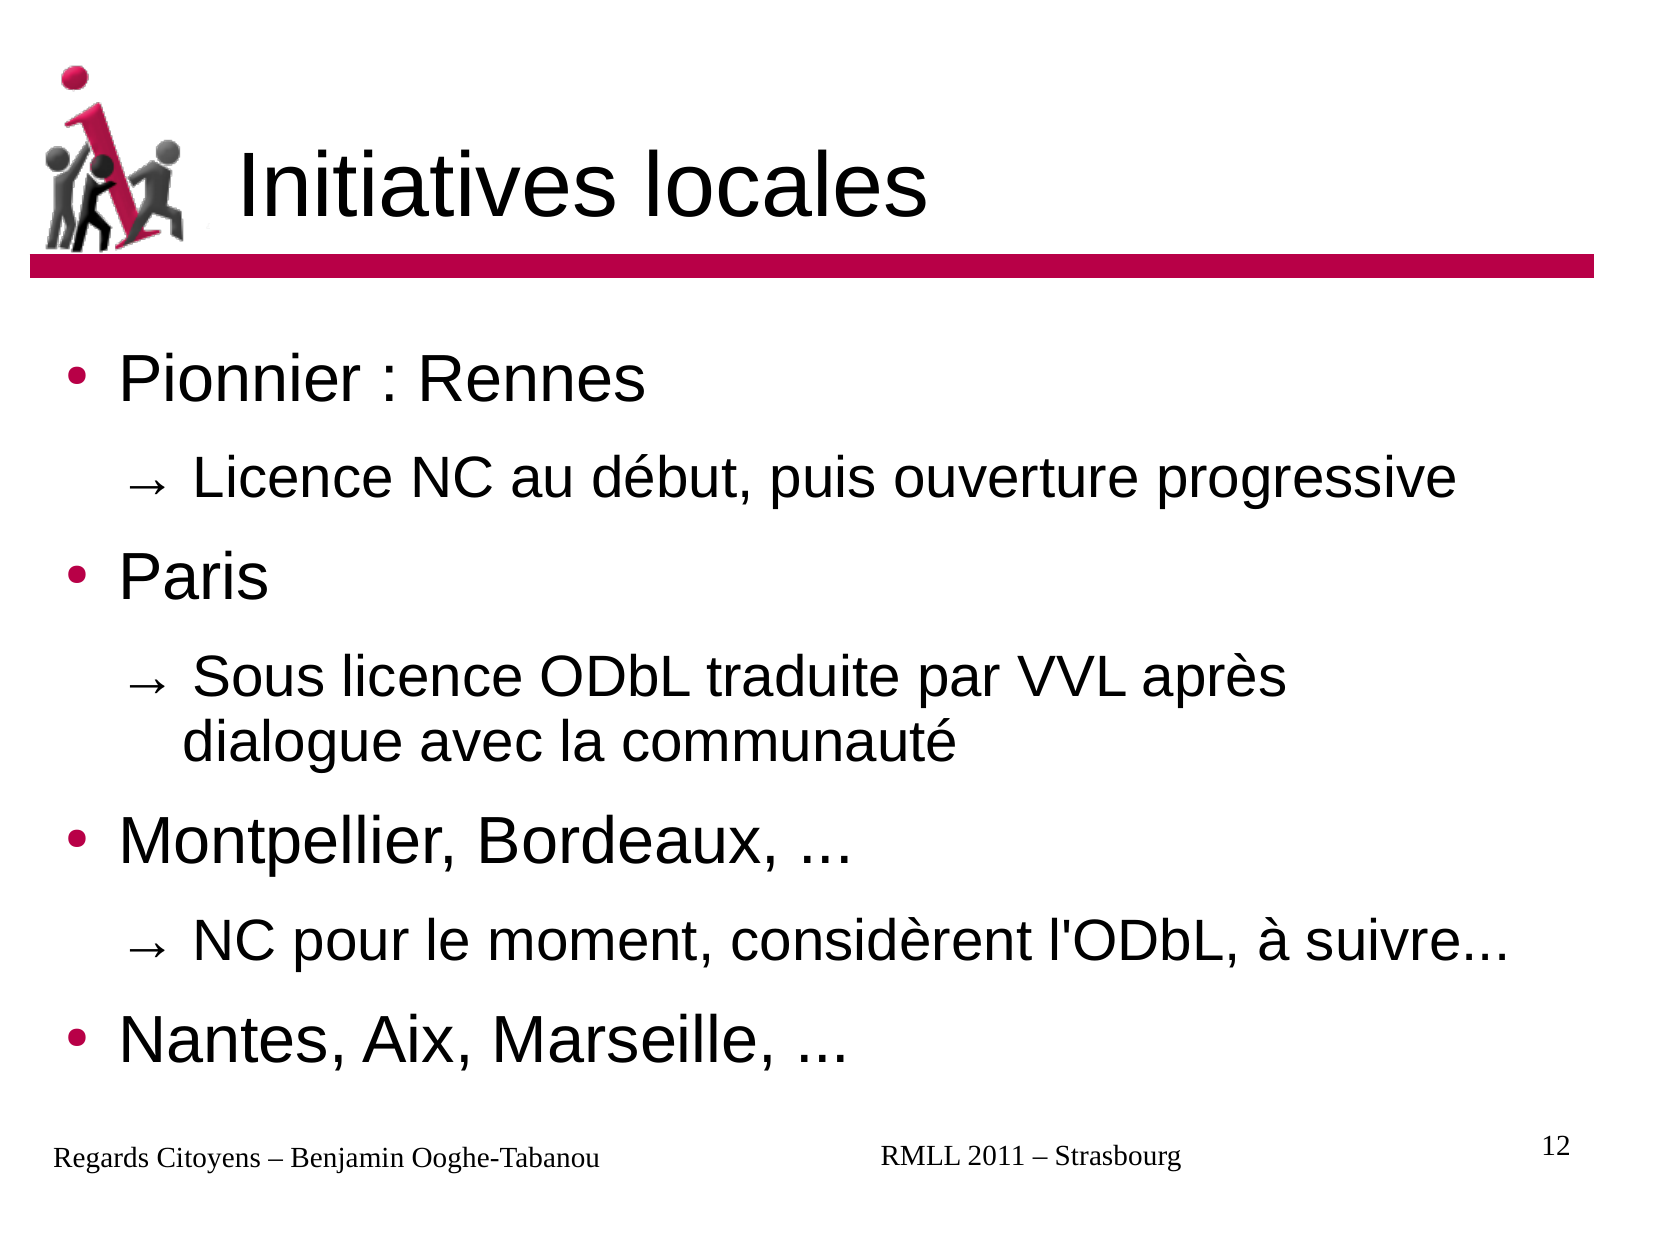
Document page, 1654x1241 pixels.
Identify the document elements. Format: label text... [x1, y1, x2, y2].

picture [29, 60, 210, 254]
list Pionnier : Rennes → Licence NC au début, puis ouverture progressive Paris → Sous licence ODbL traduite par VVL après dialogue avec la communauté Montpellier, Bordeaux, ... → NC pour le moment, considèrent l'ODbL, à suivre... Nantes, Aix, Marseille, ... [47, 236, 1654, 1055]
title Initiatives locales [236, 88, 1654, 236]
